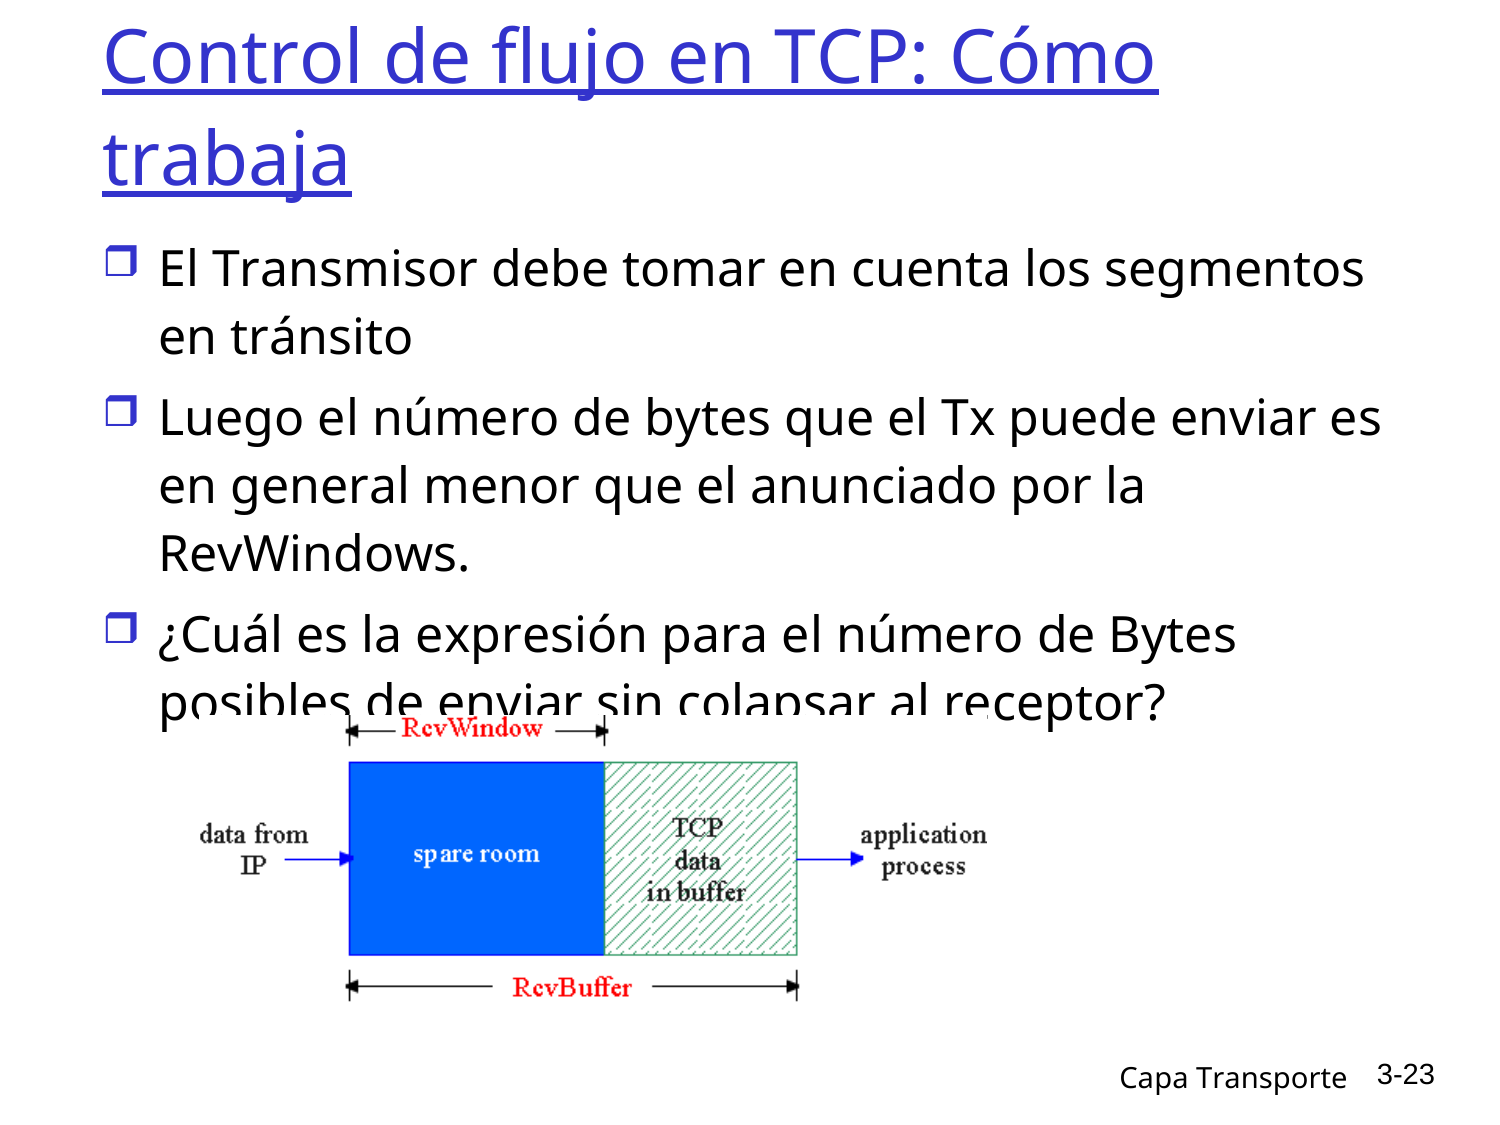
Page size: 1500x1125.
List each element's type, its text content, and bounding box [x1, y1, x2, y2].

list El Transmisor debe tomar en cuenta los segmentos en tránsito Luego el número de bytes que el Tx puede enviar es en general menor que el anunciado por la RevWindows. ¿Cuál es la expresión para el número de Bytes posibles de enviar sin colapsar al receptor? [87, 224, 1426, 983]
title Control de flujo en TCP: Cómo trabaja [87, 10, 1426, 201]
picture [199, 715, 987, 1003]
